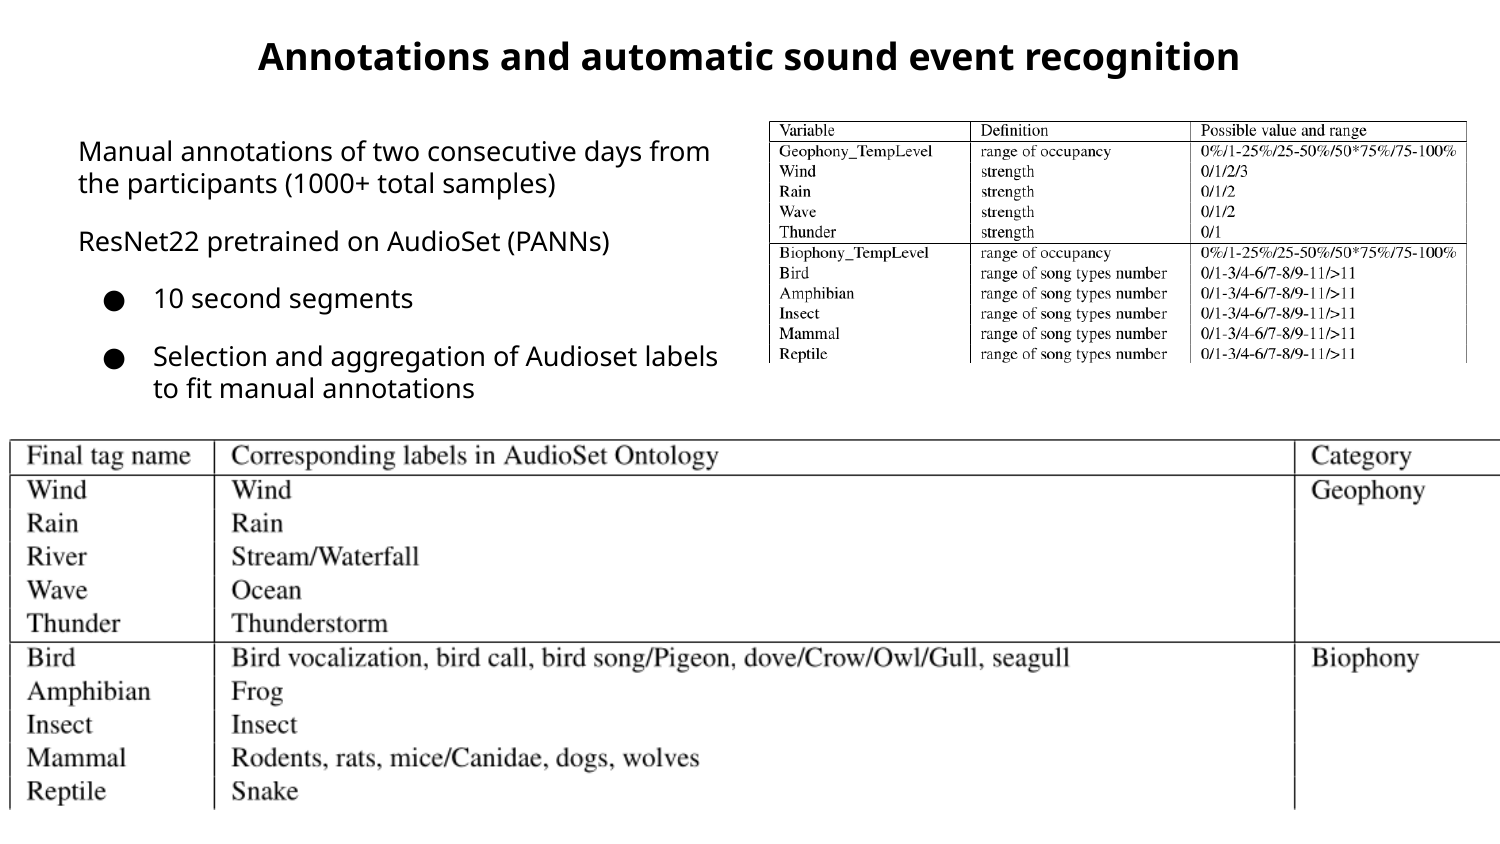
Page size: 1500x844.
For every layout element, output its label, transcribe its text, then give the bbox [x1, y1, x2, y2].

text_box Manual annotations of two consecutive days from the participants (1000+ total samples) ResNet22 pretrained on AudioSet (PANNs) 10 second segments Selection and aggregation of Audioset labels to fit manual annotations [63, 119, 752, 420]
picture [0, 434, 1500, 810]
text_box Annotations and automatic sound event recognition [0, 17, 1500, 93]
picture [766, 104, 1471, 363]
